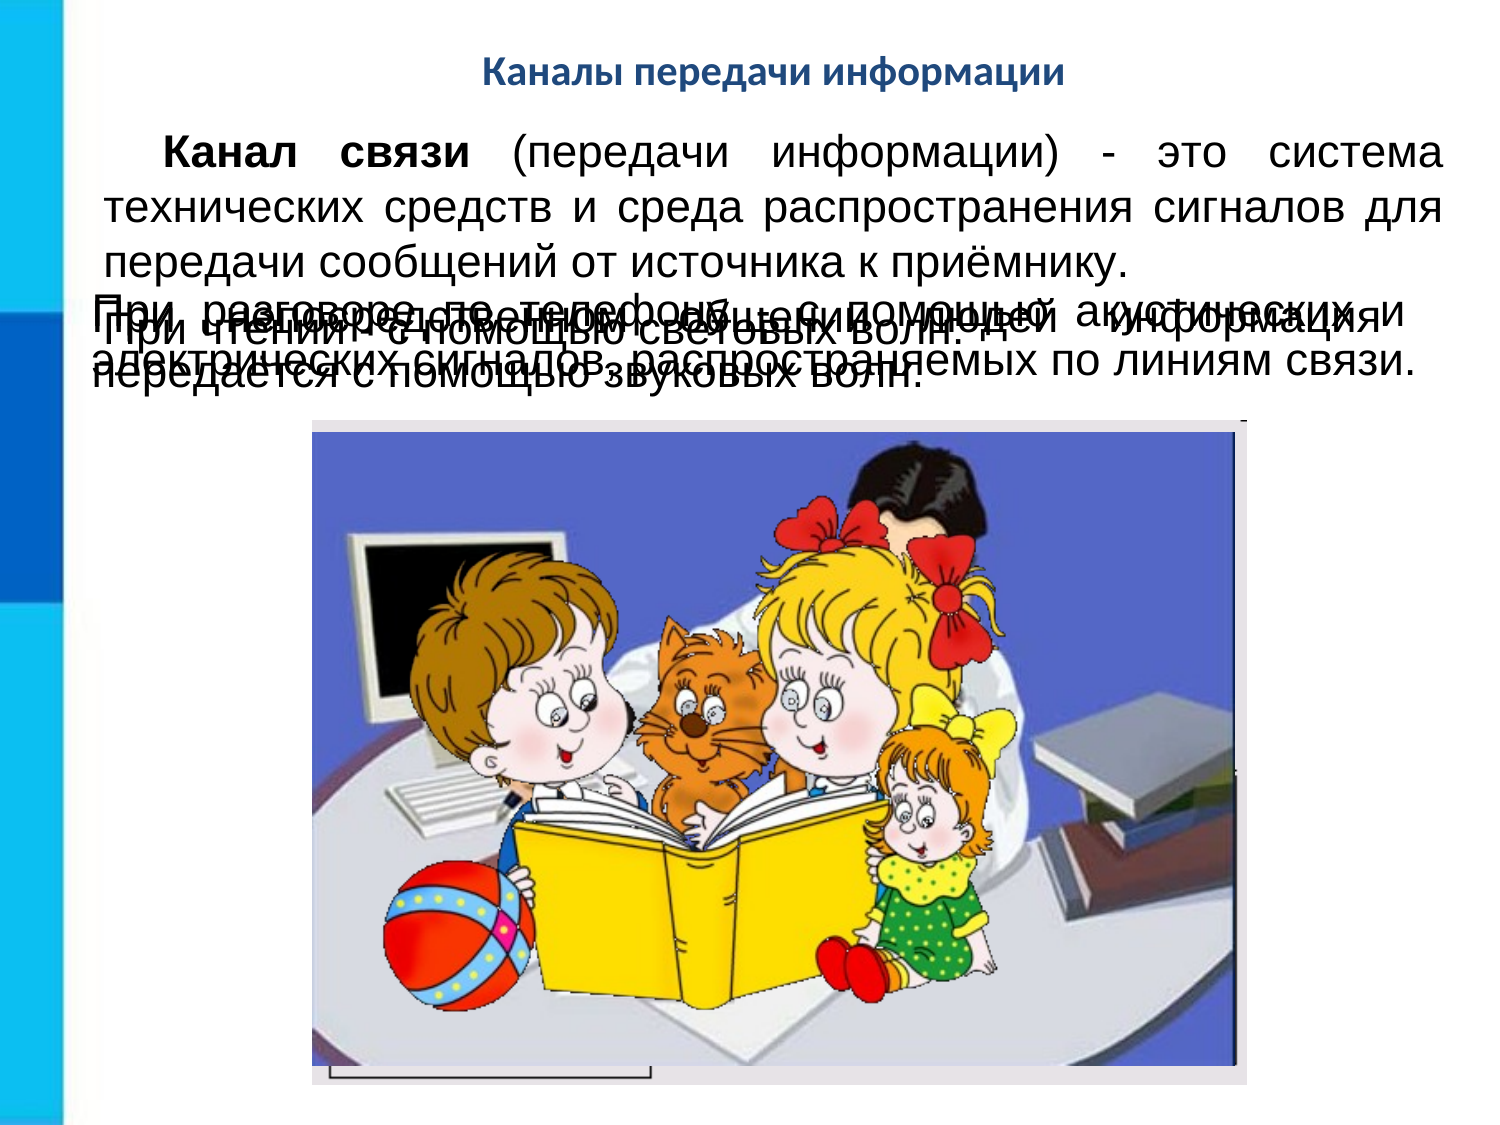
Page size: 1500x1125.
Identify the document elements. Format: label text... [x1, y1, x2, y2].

picture [0, 0, 1500, 1125]
text_box Канал связи (передачи информации) - это система технических средств и среда распространения сигналов для передачи сообщений от источника к приёмнику. [88, 113, 1459, 294]
text_box Каналы передачи информации [100, 42, 1449, 102]
text_box При чтении - с помощью световых волн. [88, 290, 1353, 362]
text_box При непосредственном общении людей информация передаётся с помощью звуковых волн. [76, 394, 1448, 405]
text_box При разговоре по телефону - с помощью акустических и электрических сигналов, распространяемых по линиям связи. [76, 278, 1448, 394]
